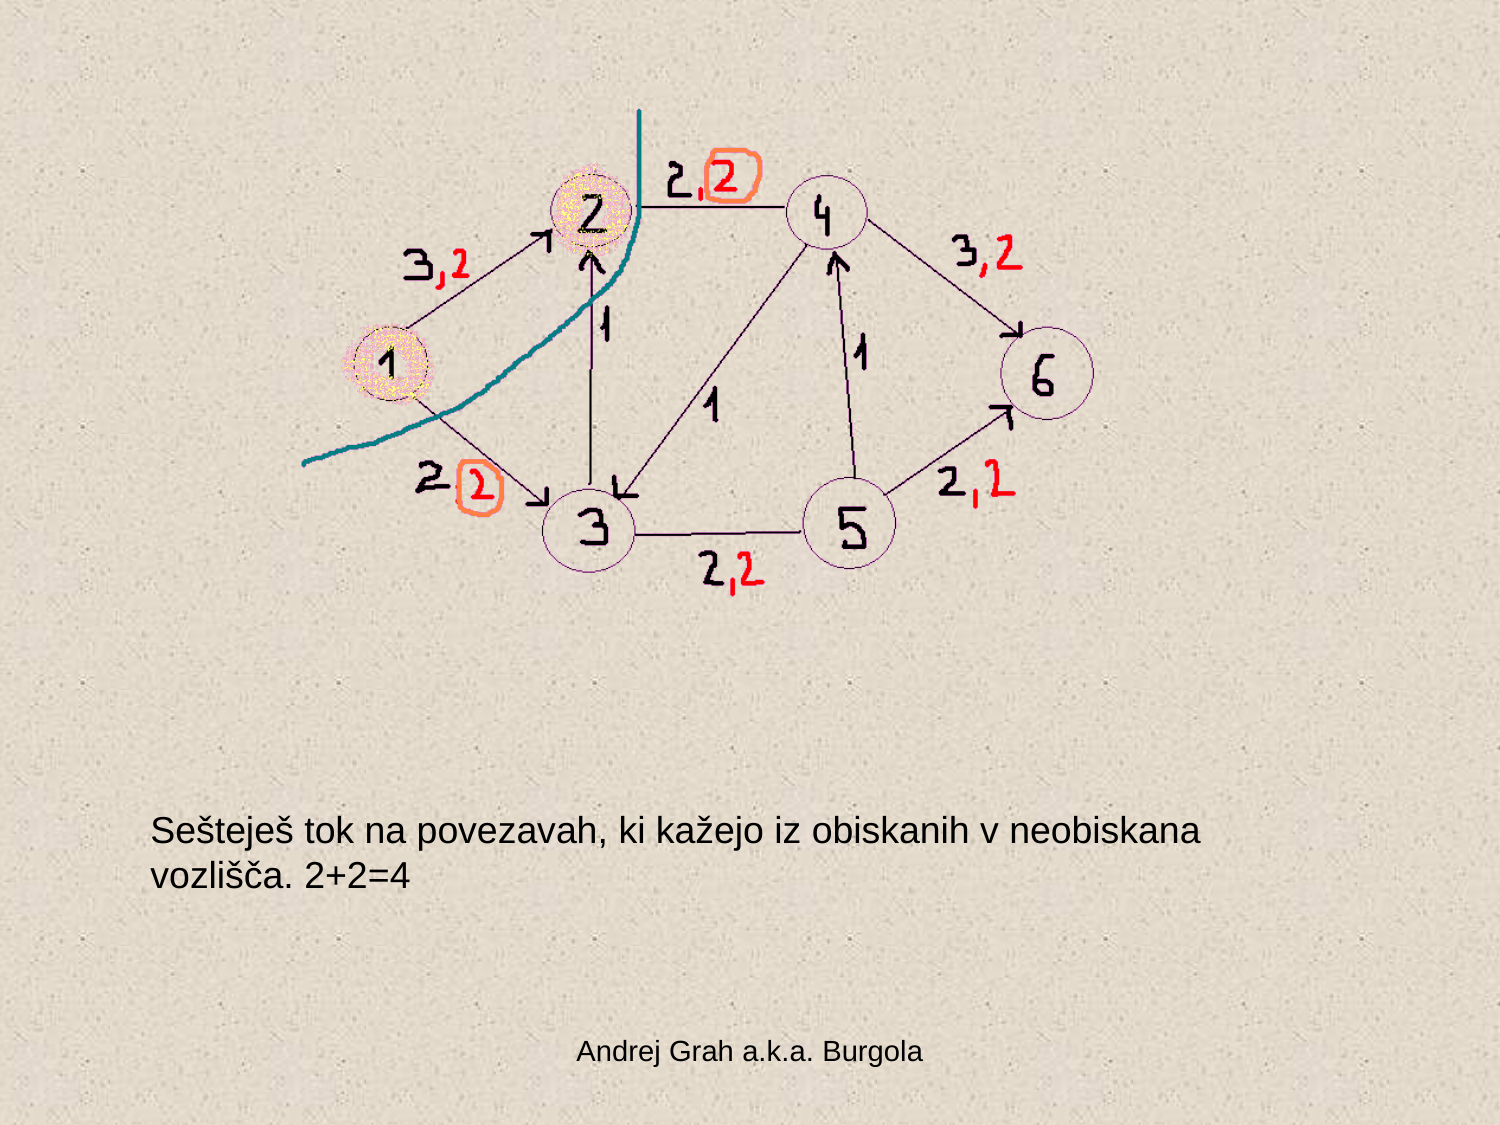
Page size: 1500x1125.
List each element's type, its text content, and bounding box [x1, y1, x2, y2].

text_box Sešteješ tok na povezavah, ki kažejo iz obiskanih v neobiskana vozlišča. 2+2=4 [135, 798, 1306, 973]
picture [0, 0, 1500, 1125]
text_box Andrej Grah a.k.a. Burgola [512, 1024, 988, 1103]
